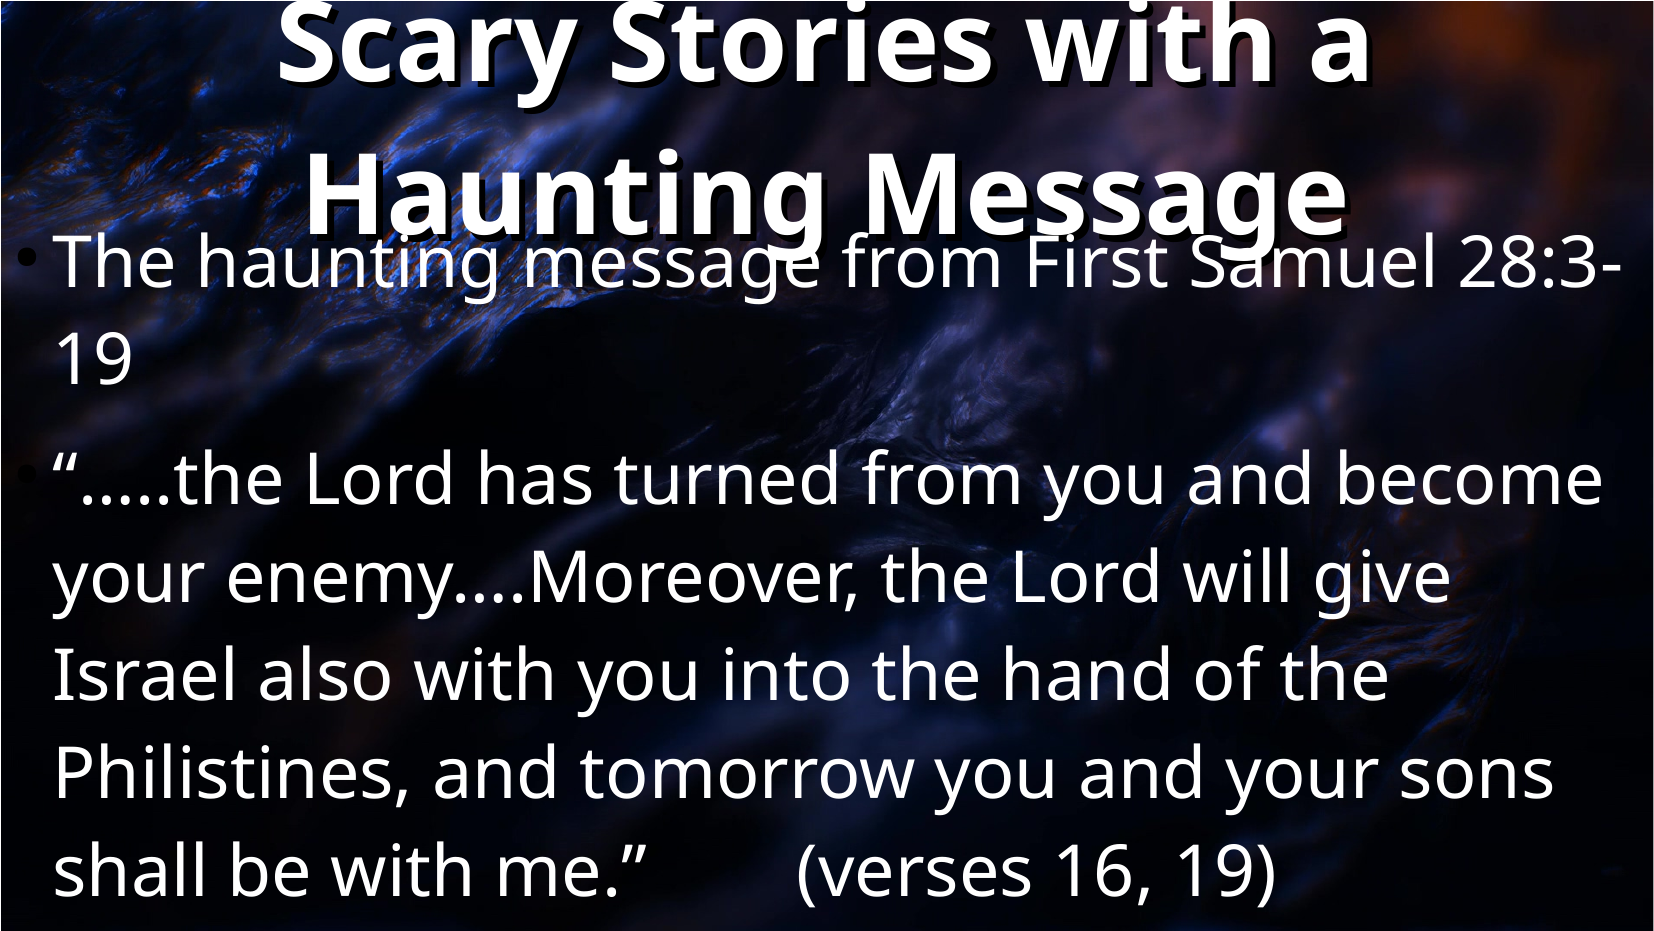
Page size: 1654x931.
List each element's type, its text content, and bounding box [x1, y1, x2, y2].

title Scary Stories with a Haunting Message [1, 0, 1651, 210]
list The haunting message from First Samuel 28:3-19 “…..the Lord has turned from you and become your enemy….Moreover, the Lord will give Israel also with you into the hand of the Philistines, and tomorrow you and your sons shall be with me.” (verses 16, 19) [1, 210, 1654, 931]
